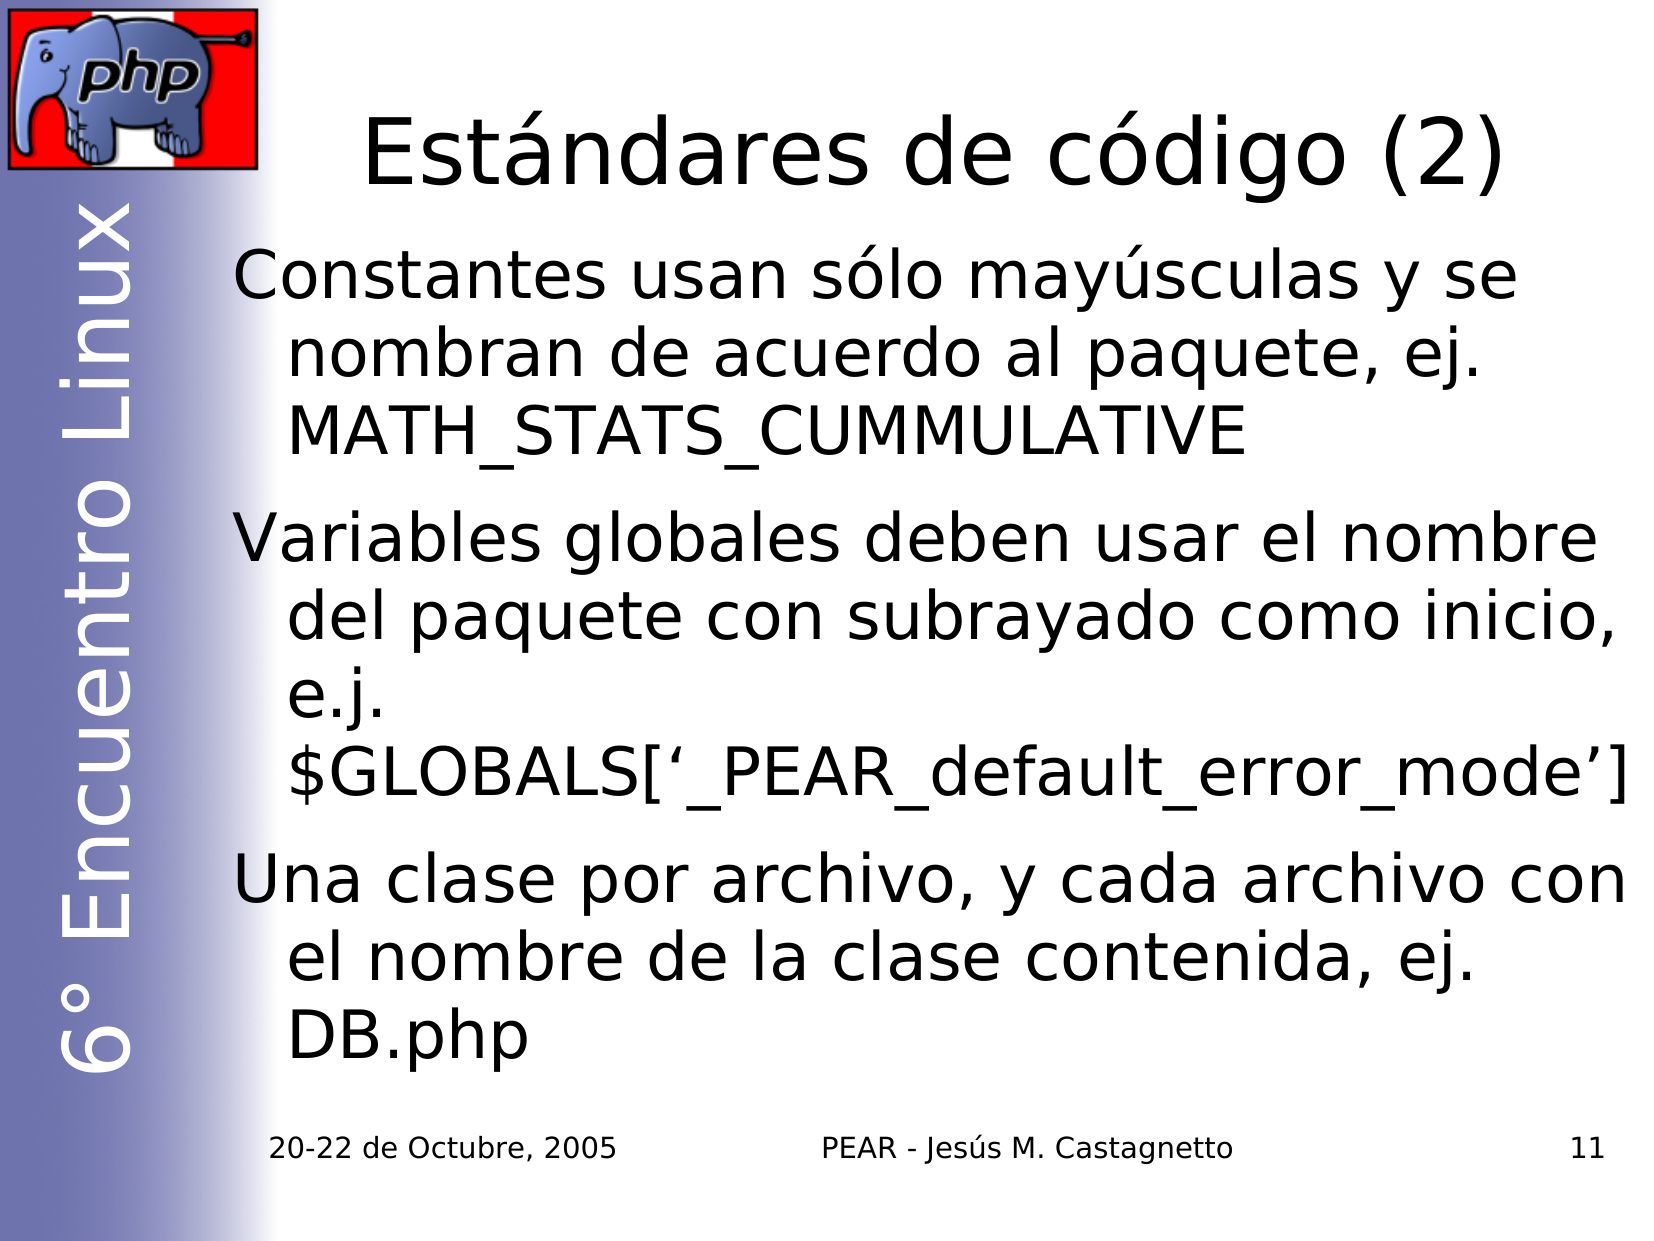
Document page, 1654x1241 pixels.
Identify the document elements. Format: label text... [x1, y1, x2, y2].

picture [0, 0, 1654, 1241]
title Estándares de código (2) [300, 49, 1571, 237]
list Constantes usan sólo mayúsculas y se nombran de acuerdo al paquete, ej. MATH_STATS_CUMMULATIVE Variables globales deben usar el nombre del paquete con subrayado como inicio, e.j. $GLOBALS[‘_PEAR_default_error_mode’] Una clase por archivo, y cada archivo con el nombre de la clase contenida, ej. DB.php [215, 237, 1654, 1074]
